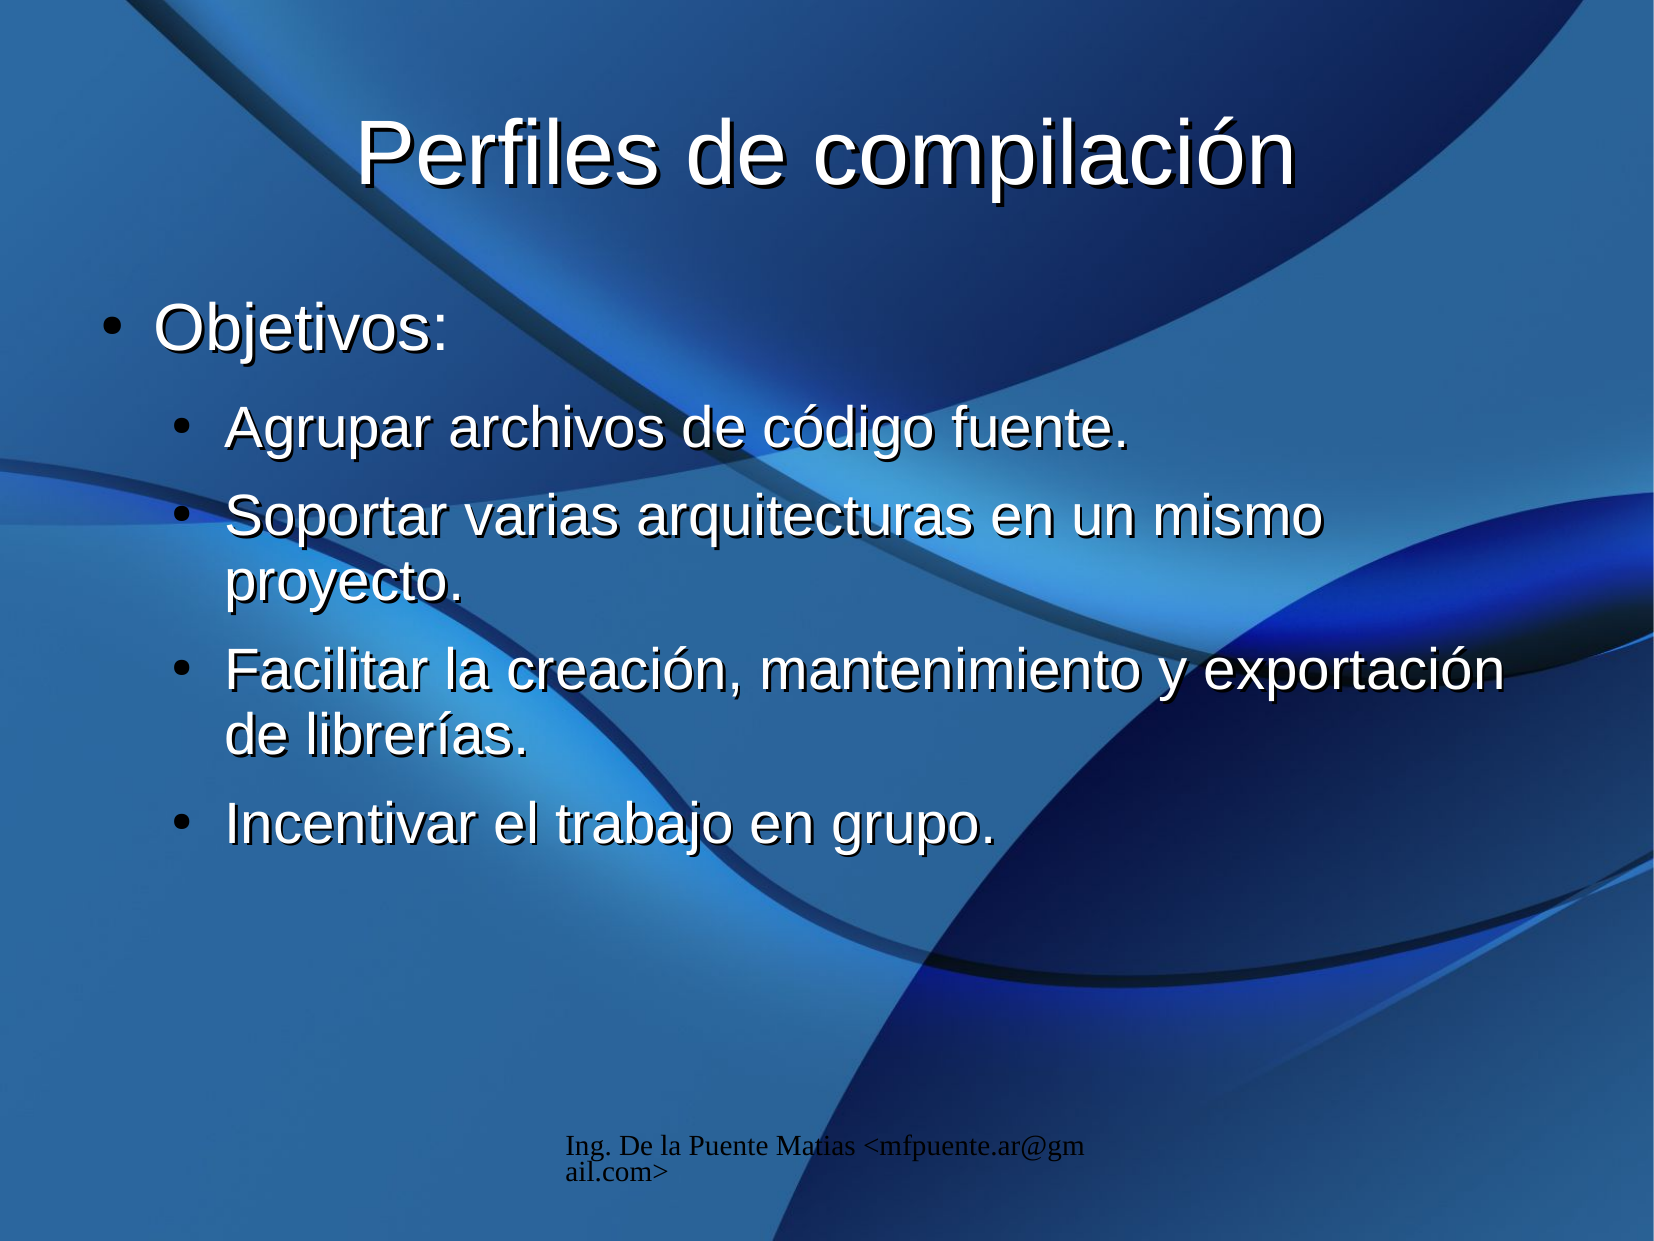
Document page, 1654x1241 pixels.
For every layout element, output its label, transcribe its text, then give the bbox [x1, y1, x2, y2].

title Perfiles de compilación [82, 56, 1571, 250]
list Objetivos: Agrupar archivos de código fuente. Soportar varias arquitecturas en un mismo proyecto. Facilitar la creación, mantenimiento y exportación de librerías. Incentivar el trabajo en grupo. [82, 290, 1571, 1094]
picture [0, 0, 1654, 1241]
